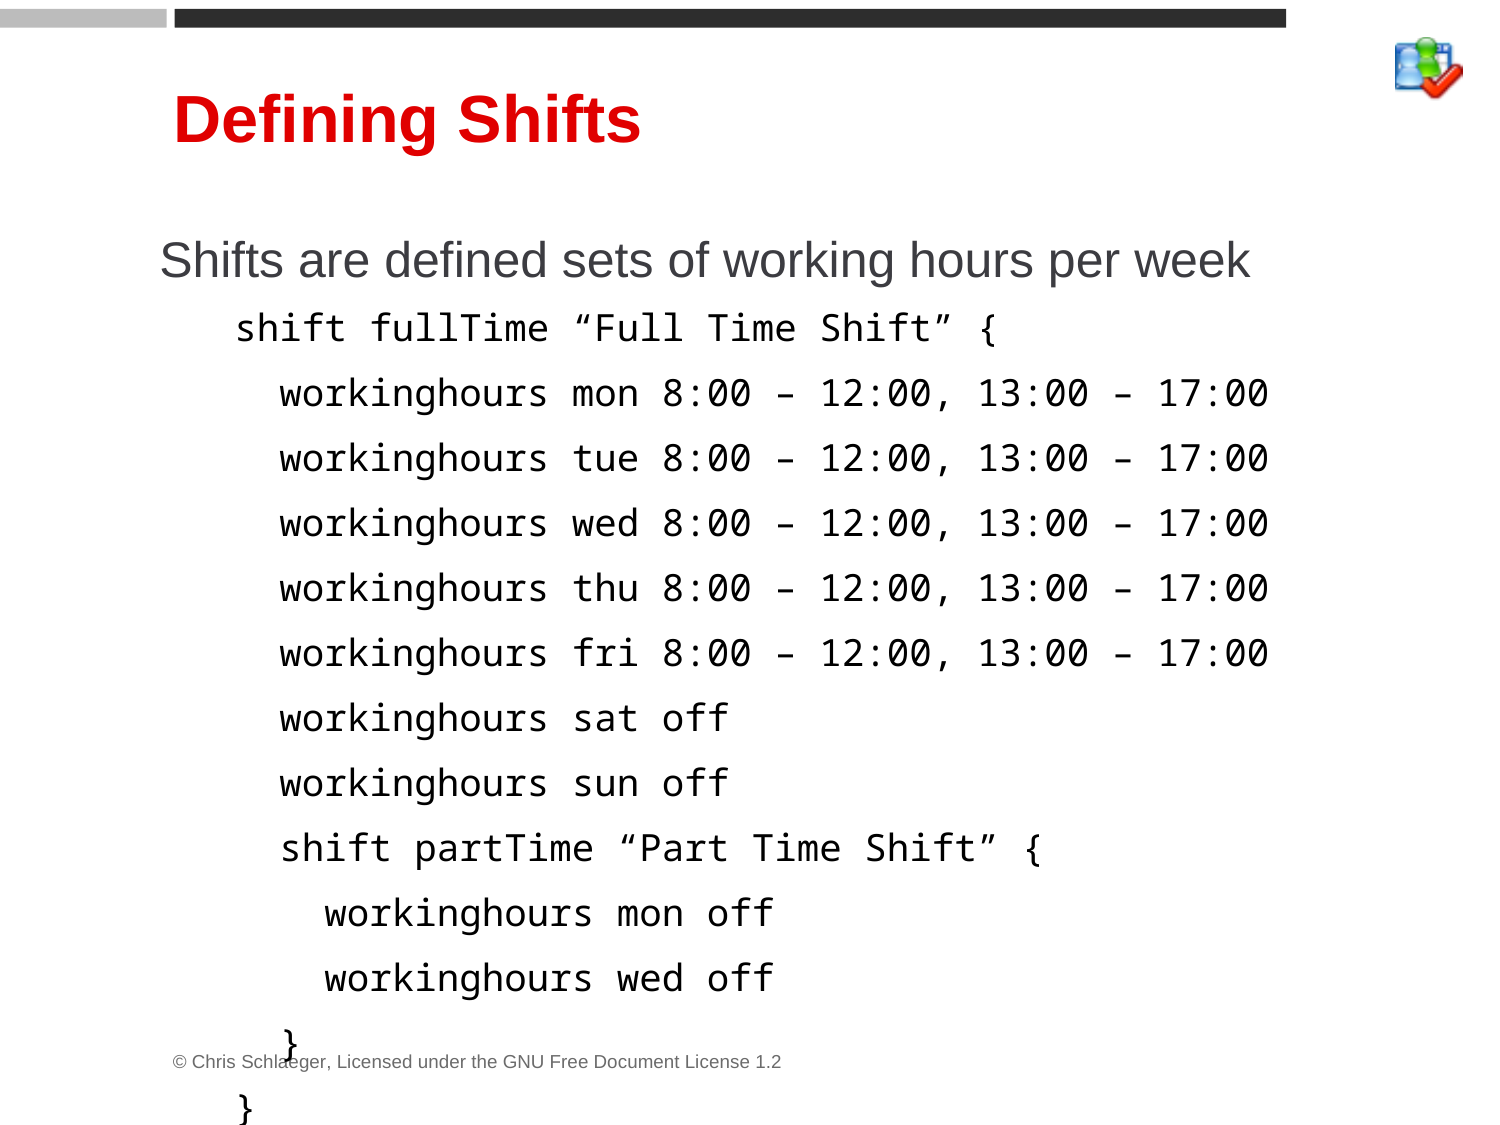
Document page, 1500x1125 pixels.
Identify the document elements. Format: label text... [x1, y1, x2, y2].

picture [1395, 37, 1463, 105]
list Shifts are defined sets of working hours per week shift fullTime “Full Time Shift” { workinghours mon 8:00 – 12:00, 13:00 – 17:00 workinghours tue 8:00 – 12:00, 13:00 – 17:00 workinghours wed 8:00 – 12:00, 13:00 – 17:00 workinghours thu 8:00 – 12:00, 13:00 – 17:00 workinghours fri 8:00 – 12:00, 13:00 – 17:00 workinghours sat off workinghours sun off shift partTime “Part Time Shift” { workinghours mon off workinghours wed off } } [159, 234, 1395, 1095]
title Defining Shifts [173, 41, 1395, 205]
